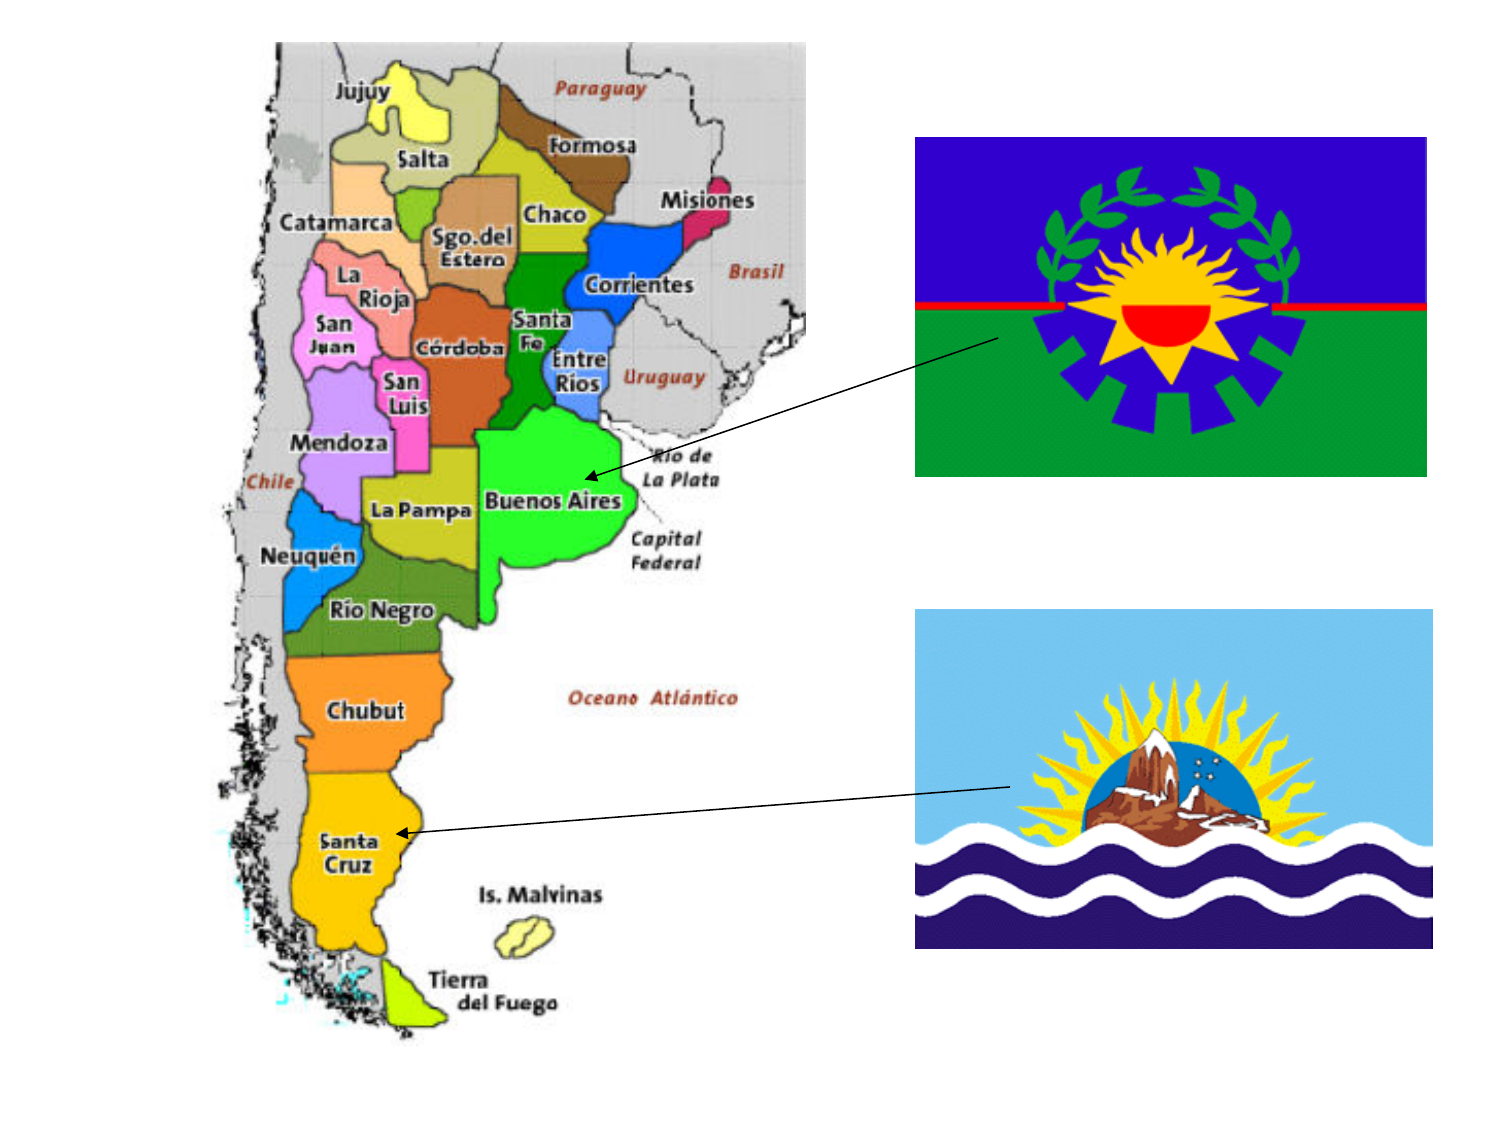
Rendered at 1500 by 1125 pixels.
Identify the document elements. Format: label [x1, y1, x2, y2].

picture [915, 137, 1427, 477]
picture [194, 42, 806, 1059]
picture [915, 609, 1433, 949]
